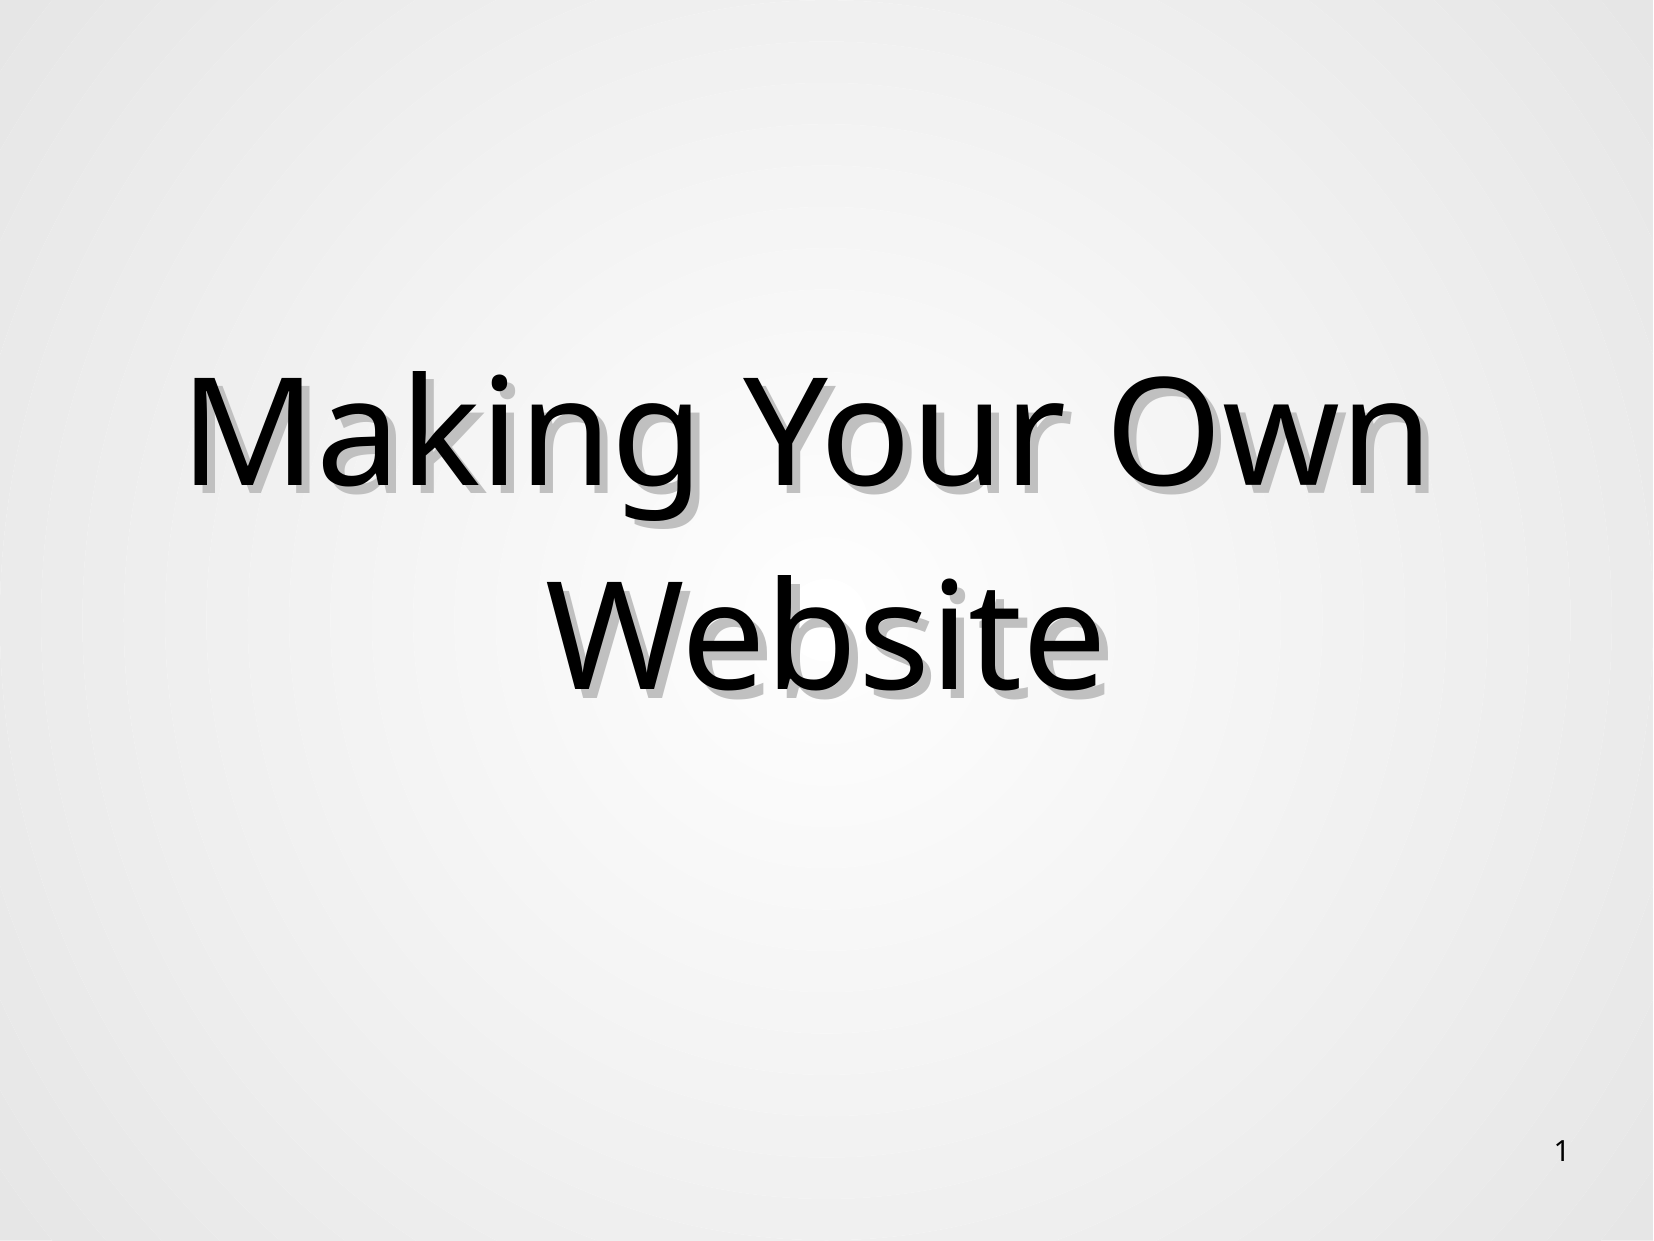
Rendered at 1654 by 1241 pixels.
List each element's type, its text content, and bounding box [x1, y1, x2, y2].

subtitle Making Your Own Website [82, 49, 1571, 1010]
